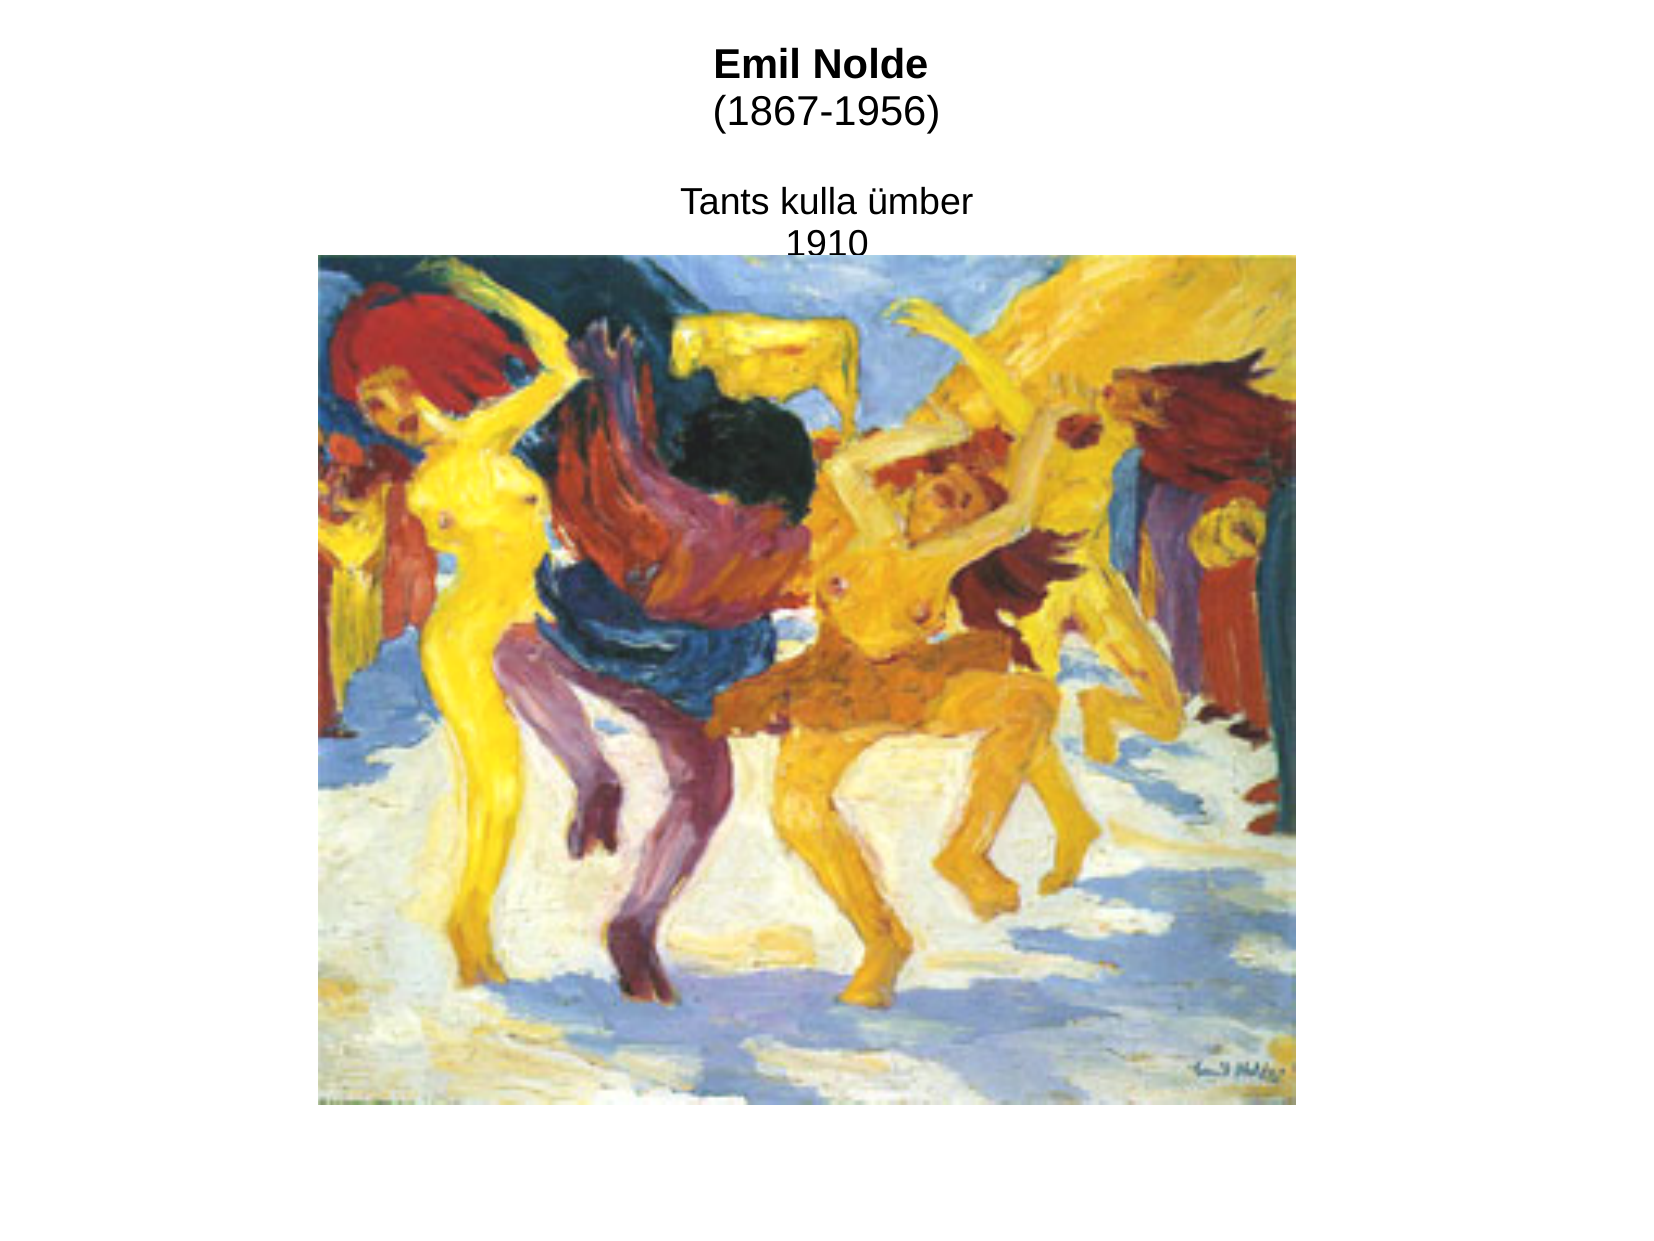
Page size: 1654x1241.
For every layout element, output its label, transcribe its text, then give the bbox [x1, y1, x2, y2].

picture [318, 255, 1296, 1105]
title Emil Nolde (1867-1956) Tants kulla ümber 1910 [82, 12, 1571, 294]
